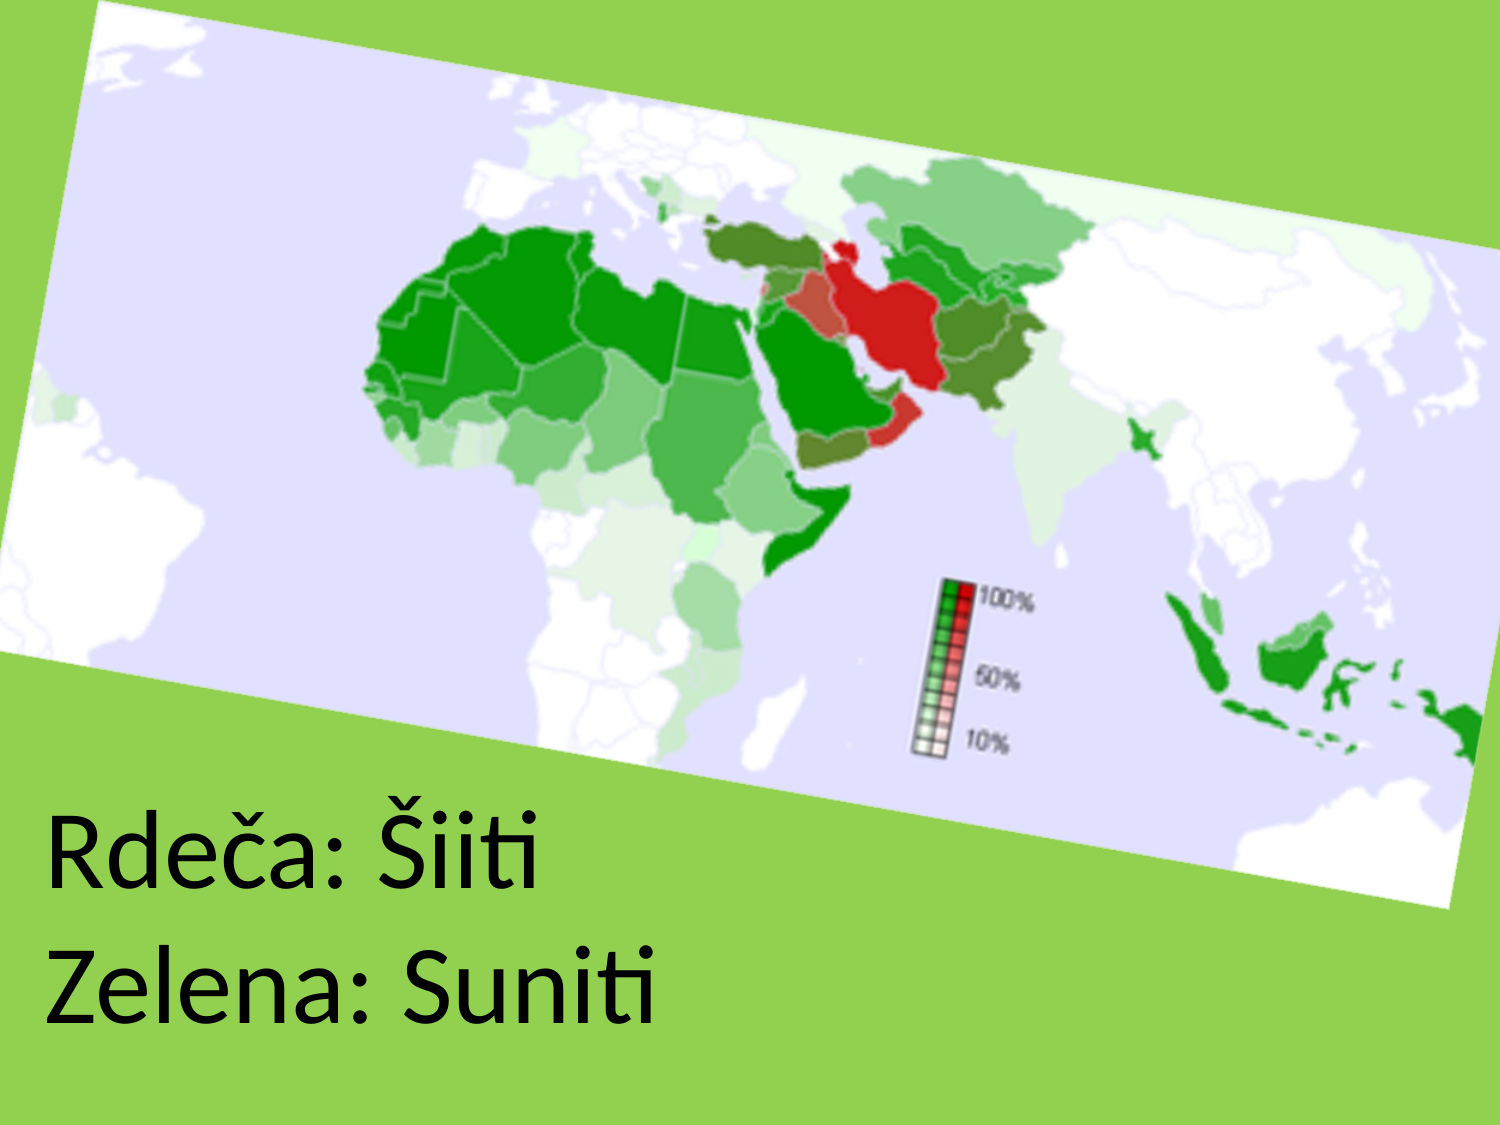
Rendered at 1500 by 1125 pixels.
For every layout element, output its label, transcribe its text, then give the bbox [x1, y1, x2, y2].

title Rdeča: Šiiti Zelena: Suniti [29, 739, 1380, 1083]
picture [0, 0, 1500, 910]
